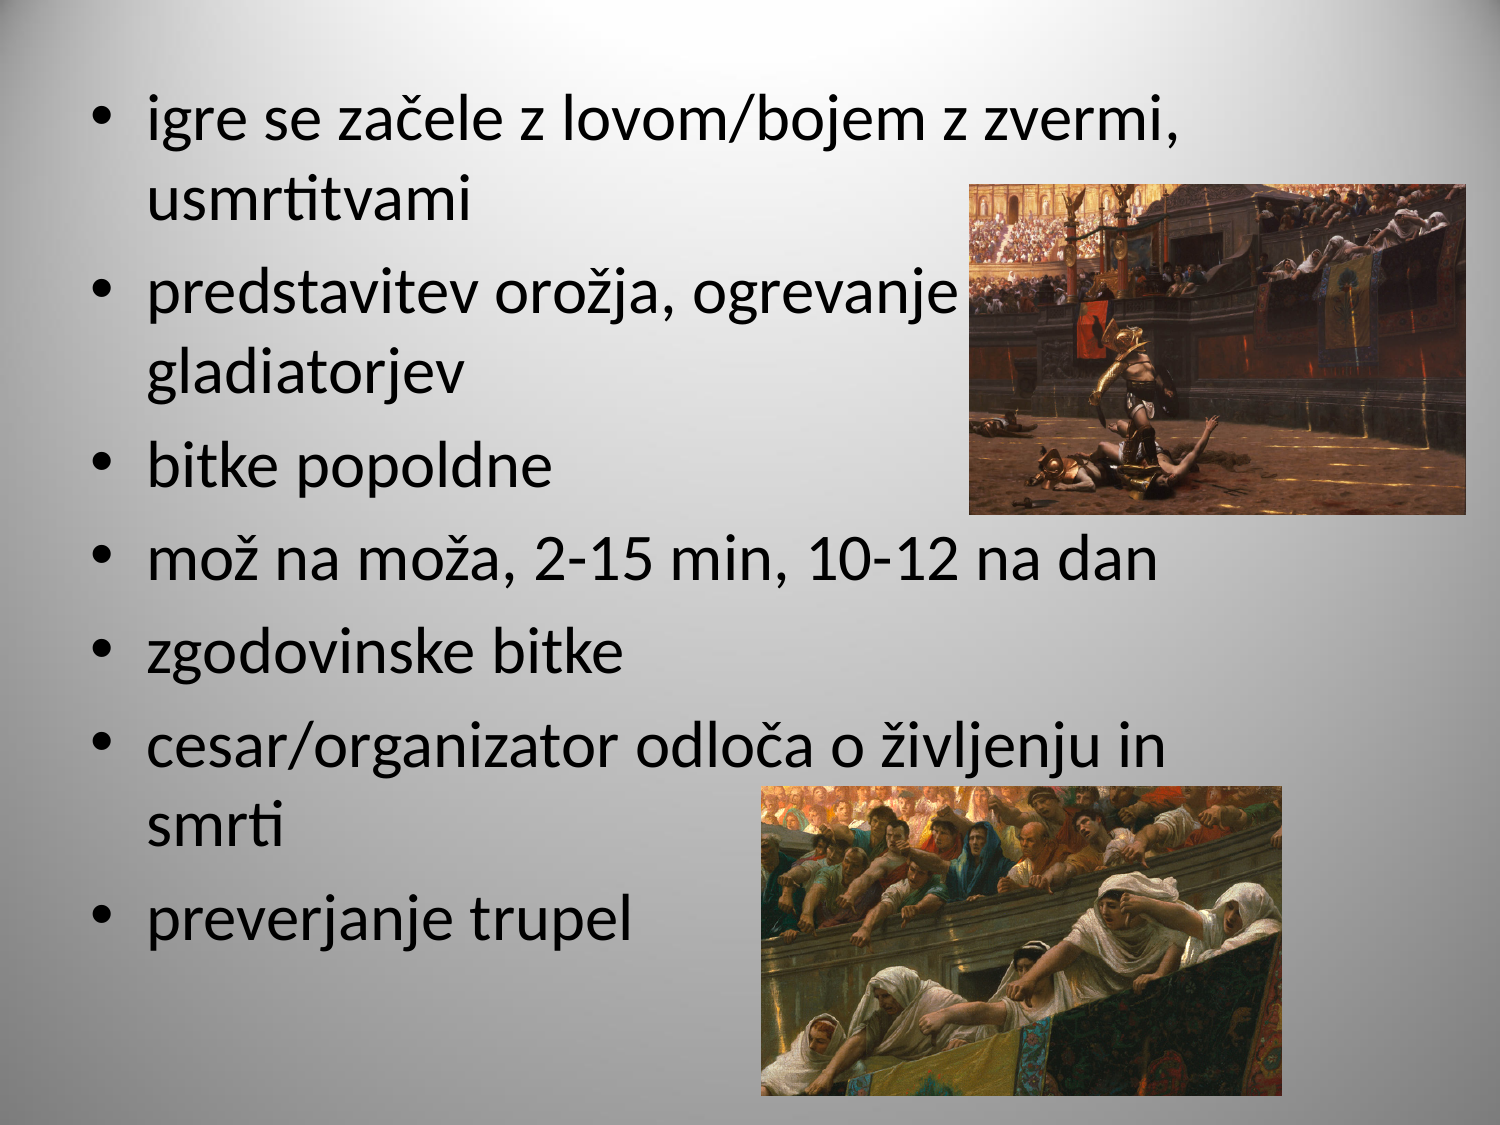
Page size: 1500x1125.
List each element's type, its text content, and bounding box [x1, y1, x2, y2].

list igre se začele z lovom/bojem z zvermi, usmrtitvami predstavitev orožja, ogrevanje gladiatorjev bitke popoldne mož na moža, 2-15 min, 10-12 na dan zgodovinske bitke cesar/organizator odloča o življenju in smrti preverjanje trupel [75, 66, 1306, 1047]
picture [0, 0, 1500, 1125]
